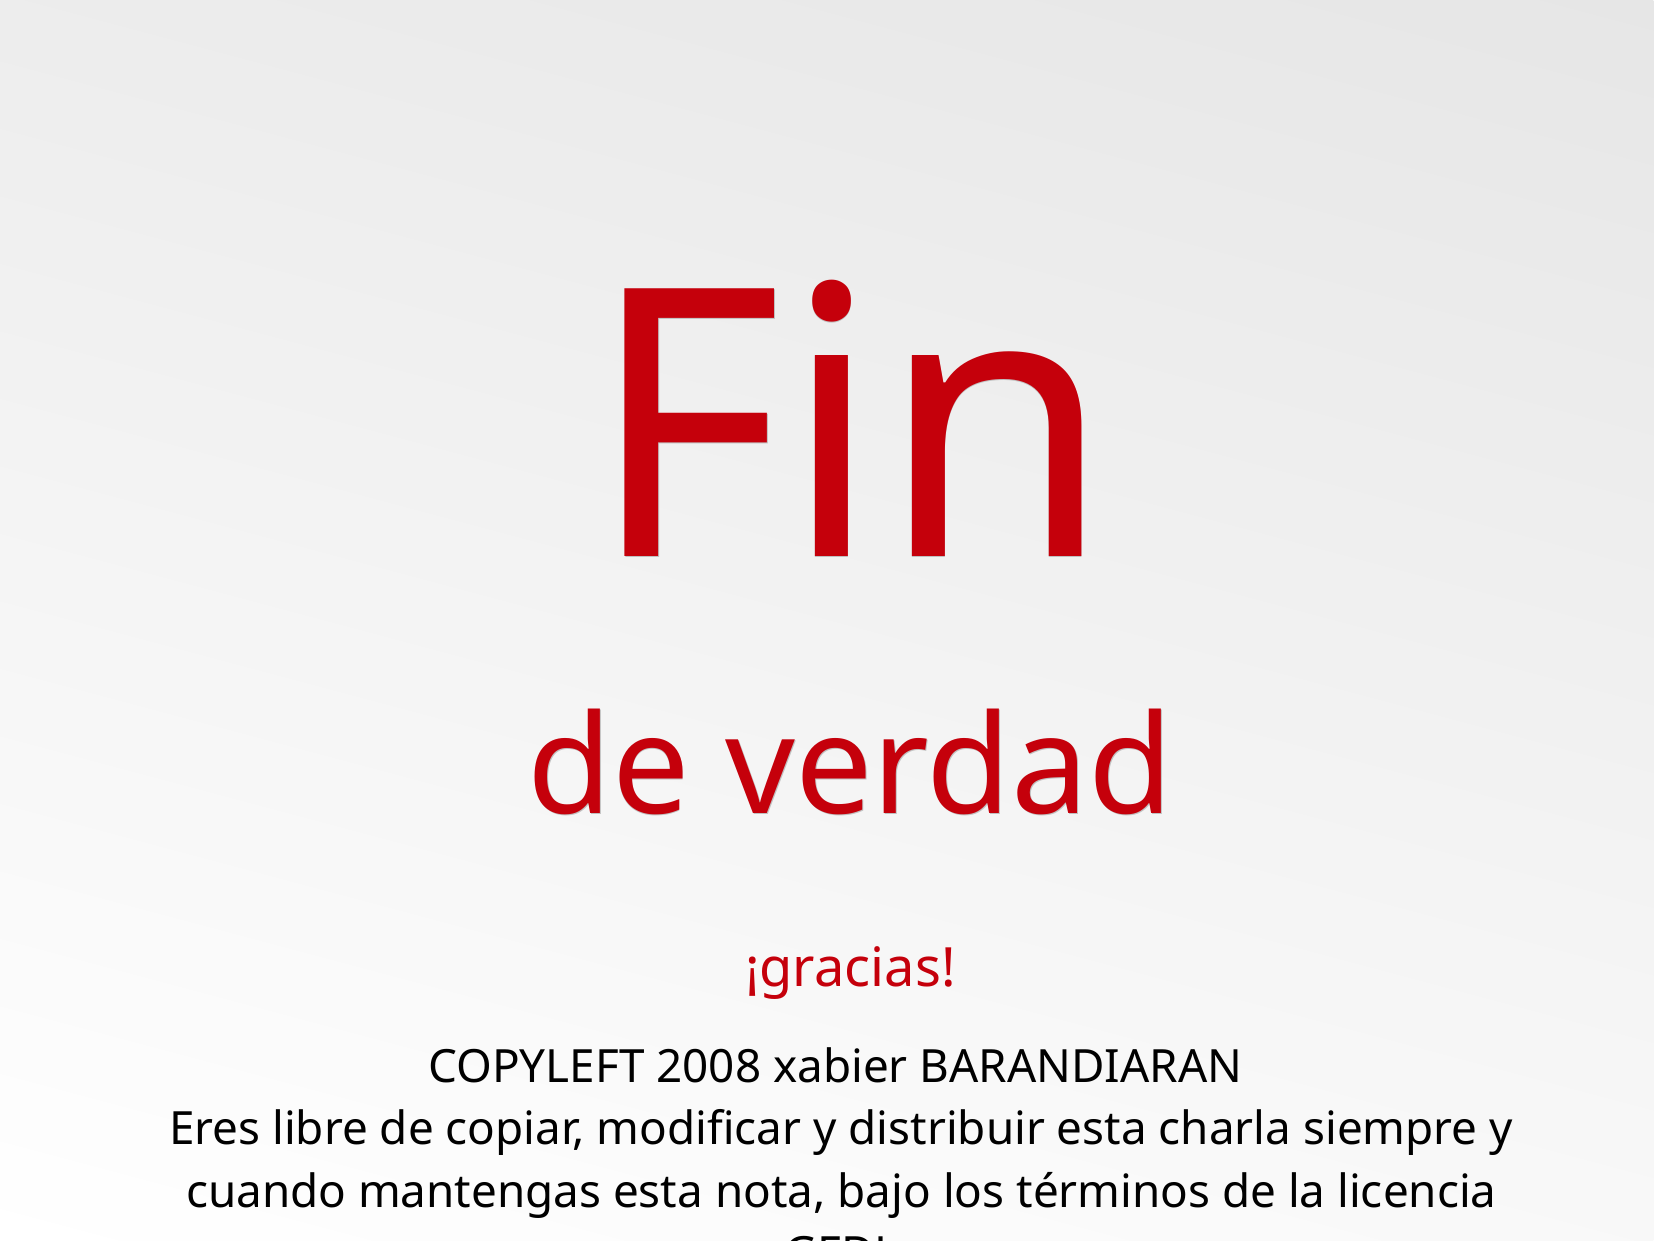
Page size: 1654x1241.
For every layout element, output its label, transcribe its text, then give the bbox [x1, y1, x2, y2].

text_box Fin de verdad ¡gracias! [88, 177, 1577, 981]
text_box COPYLEFT 2008 xabier BARANDIARAN Eres libre de copiar, modificar y distribuir esta charla siempre y cuando mantengas esta nota, bajo los términos de la licencia GFDL [118, 1025, 1566, 1178]
